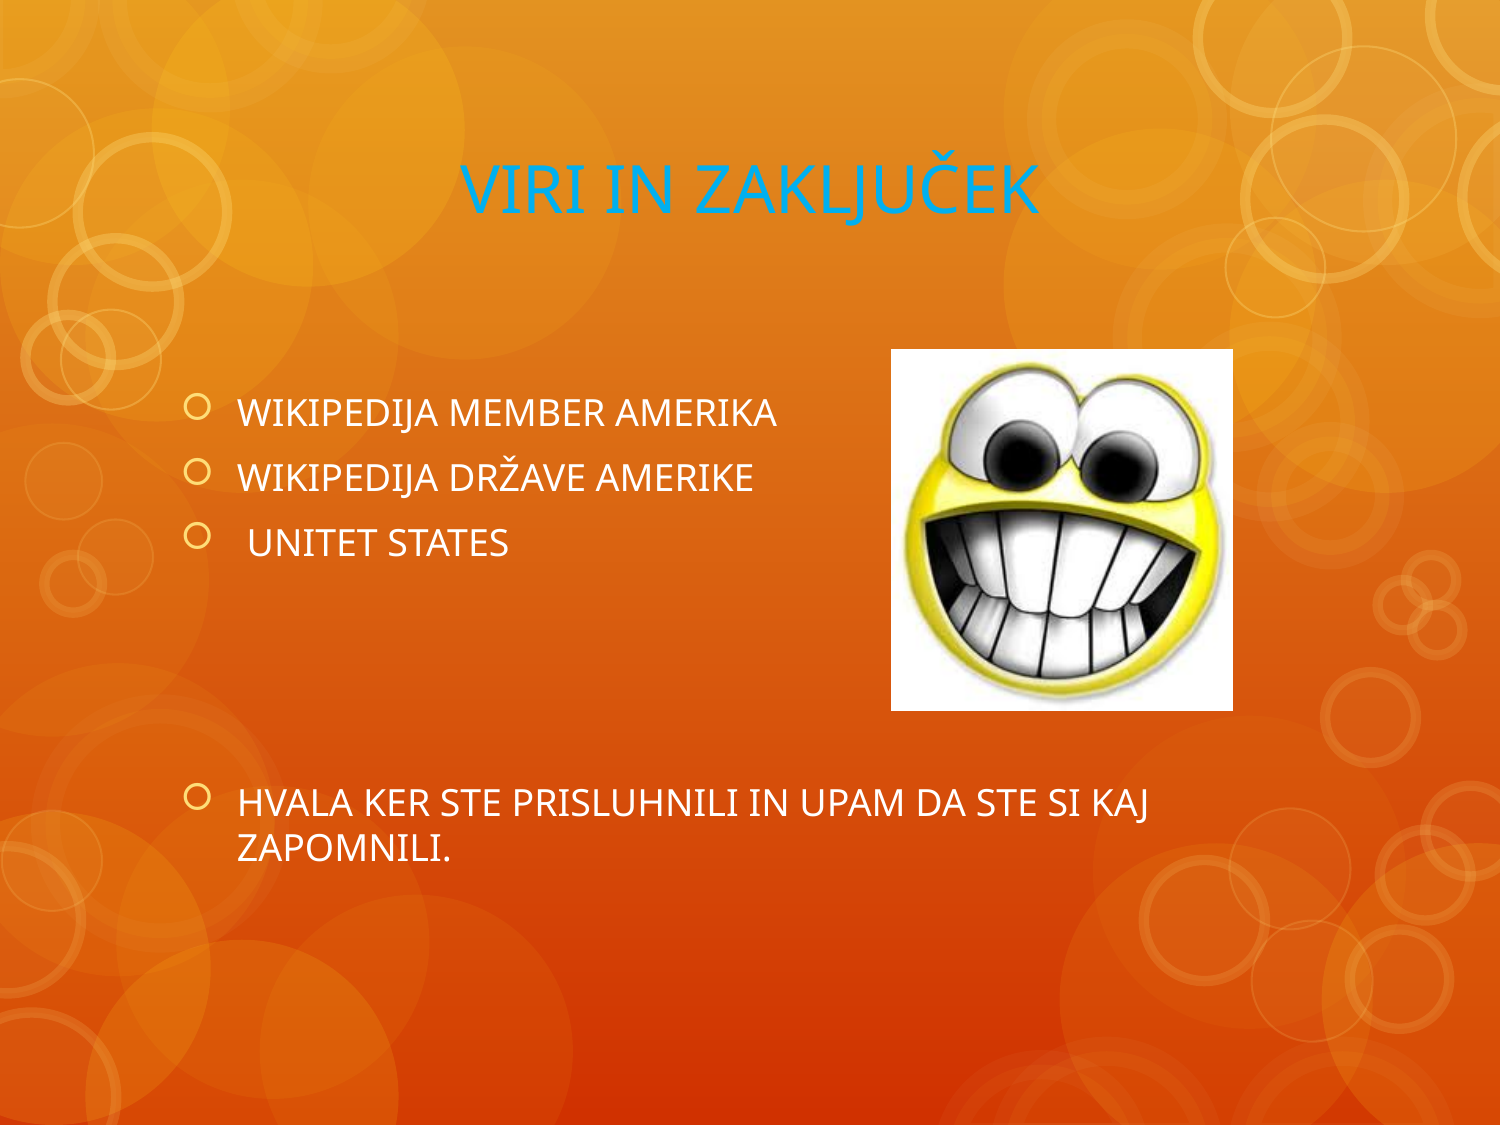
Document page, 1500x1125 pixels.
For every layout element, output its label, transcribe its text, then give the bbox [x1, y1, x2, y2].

picture [891, 349, 1233, 711]
list WIKIPEDIJA MEMBER AMERIKA WIKIPEDIJA DRŽAVE AMERIKE UNITET STATES HVALA KER STE PRISLUHNILI IN UPAM DA STE SI KAJ ZAPOMNILI. [165, 296, 1335, 962]
title VIRI IN ZAKLJUČEK [165, 110, 1335, 263]
